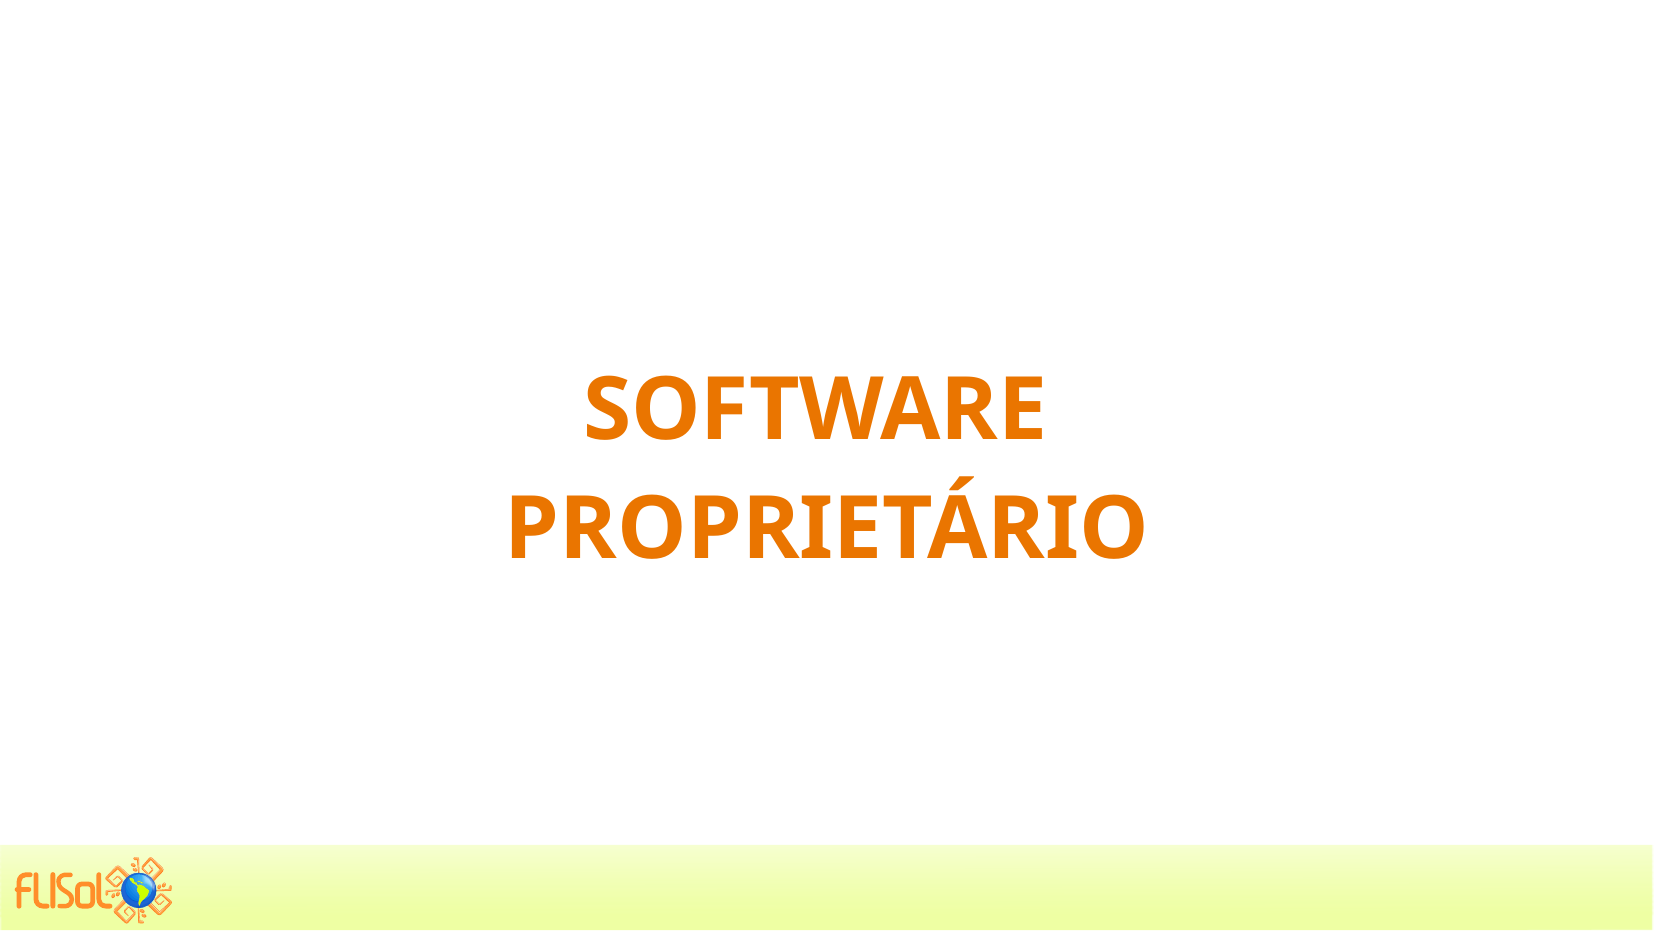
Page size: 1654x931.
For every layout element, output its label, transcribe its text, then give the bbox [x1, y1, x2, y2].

text_box SOFTWARE PROPRIETÁRIO [29, 367, 1625, 564]
text_box [0, 844, 1654, 931]
